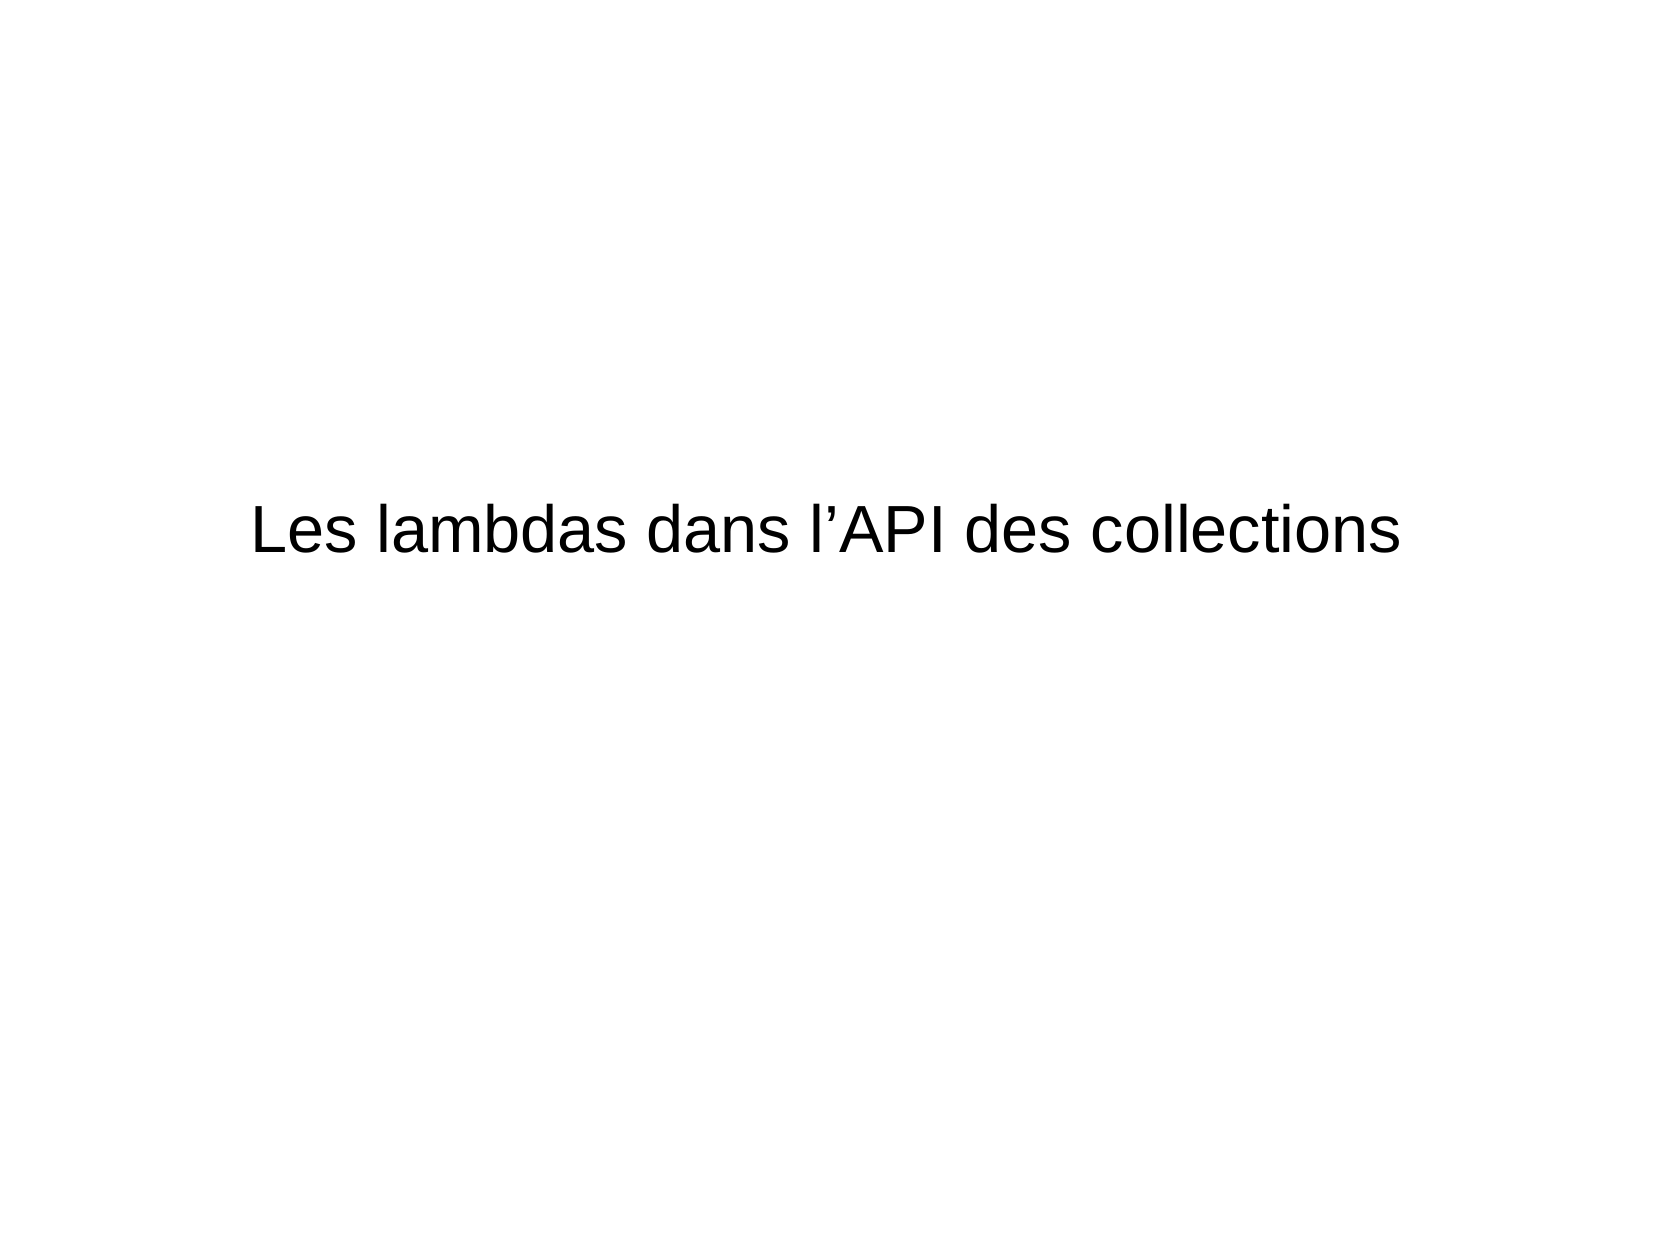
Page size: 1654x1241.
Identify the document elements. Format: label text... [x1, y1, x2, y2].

subtitle Les lambdas dans l’API des collections [82, 49, 1571, 1010]
